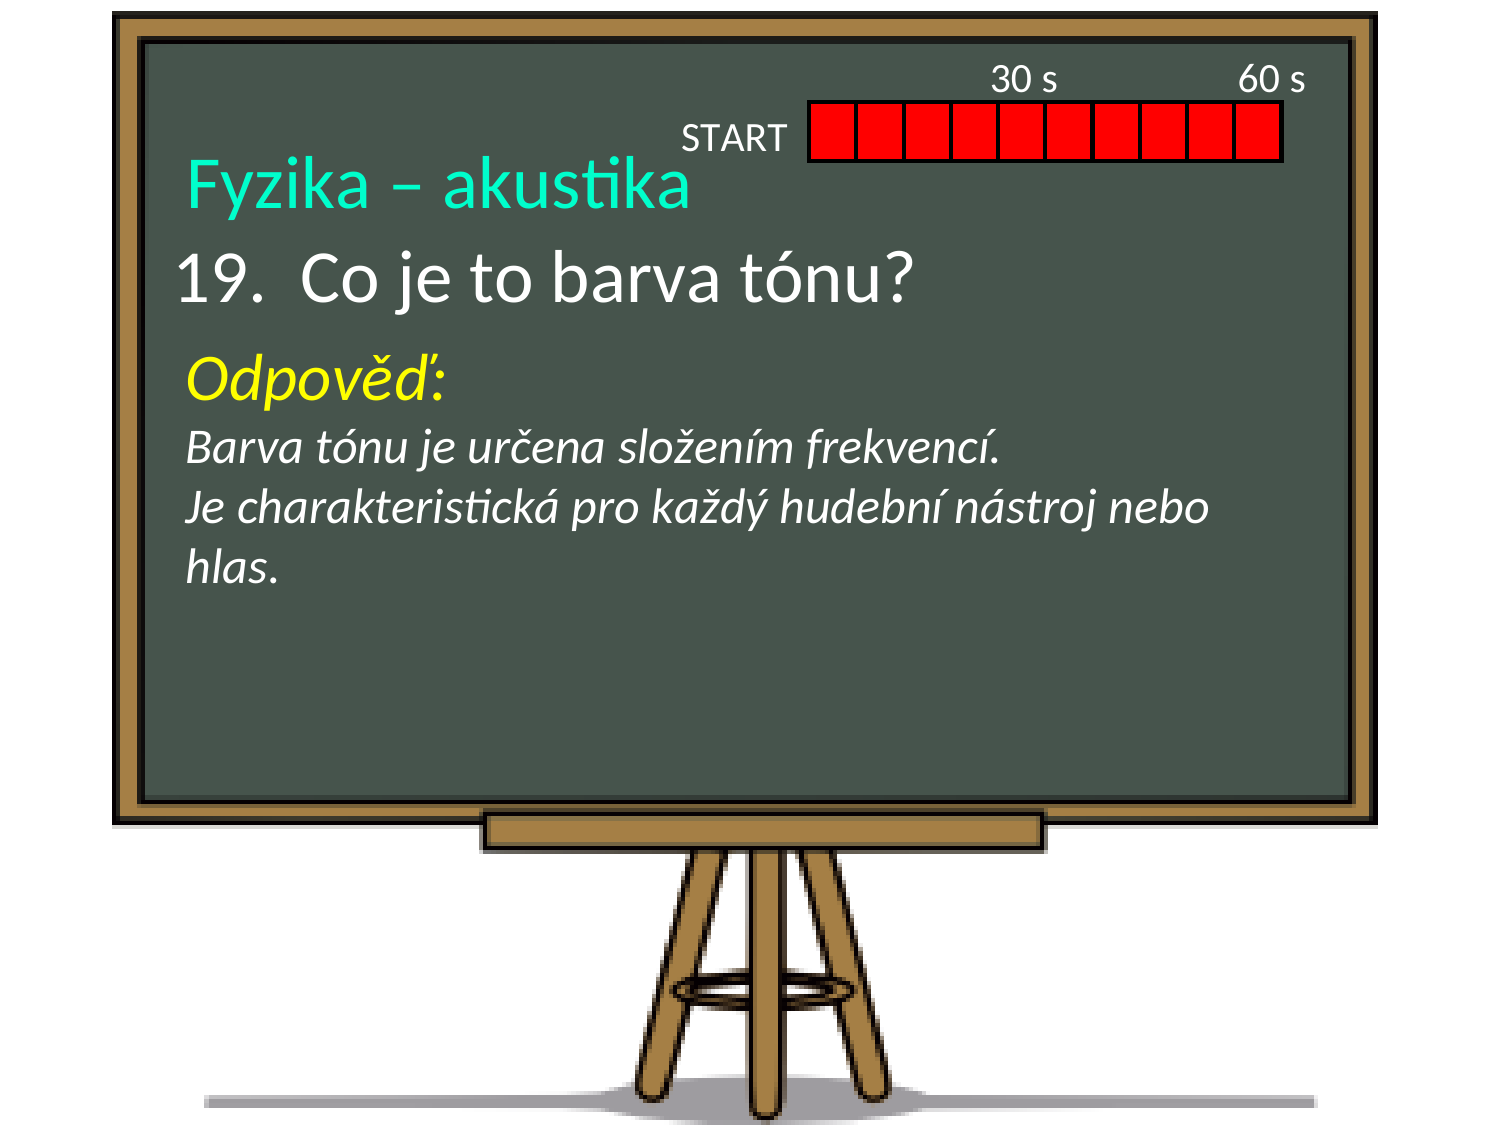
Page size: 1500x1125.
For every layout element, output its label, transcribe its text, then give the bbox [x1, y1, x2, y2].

text_box Fyzika – akustika [171, 125, 709, 231]
text_box 30 s [975, 42, 1073, 109]
text_box 60 s [1222, 42, 1321, 109]
text_box Odpověď: Barva tónu je určena složením frekvencí. Je charakteristická pro každý hudební nástroj nebo hlas. [171, 326, 1317, 1022]
text_box [809, 101, 1282, 161]
text_box 19. Co je to barva tónu? [157, 219, 1177, 416]
text_box START [666, 101, 803, 168]
picture [112, 11, 1378, 1125]
